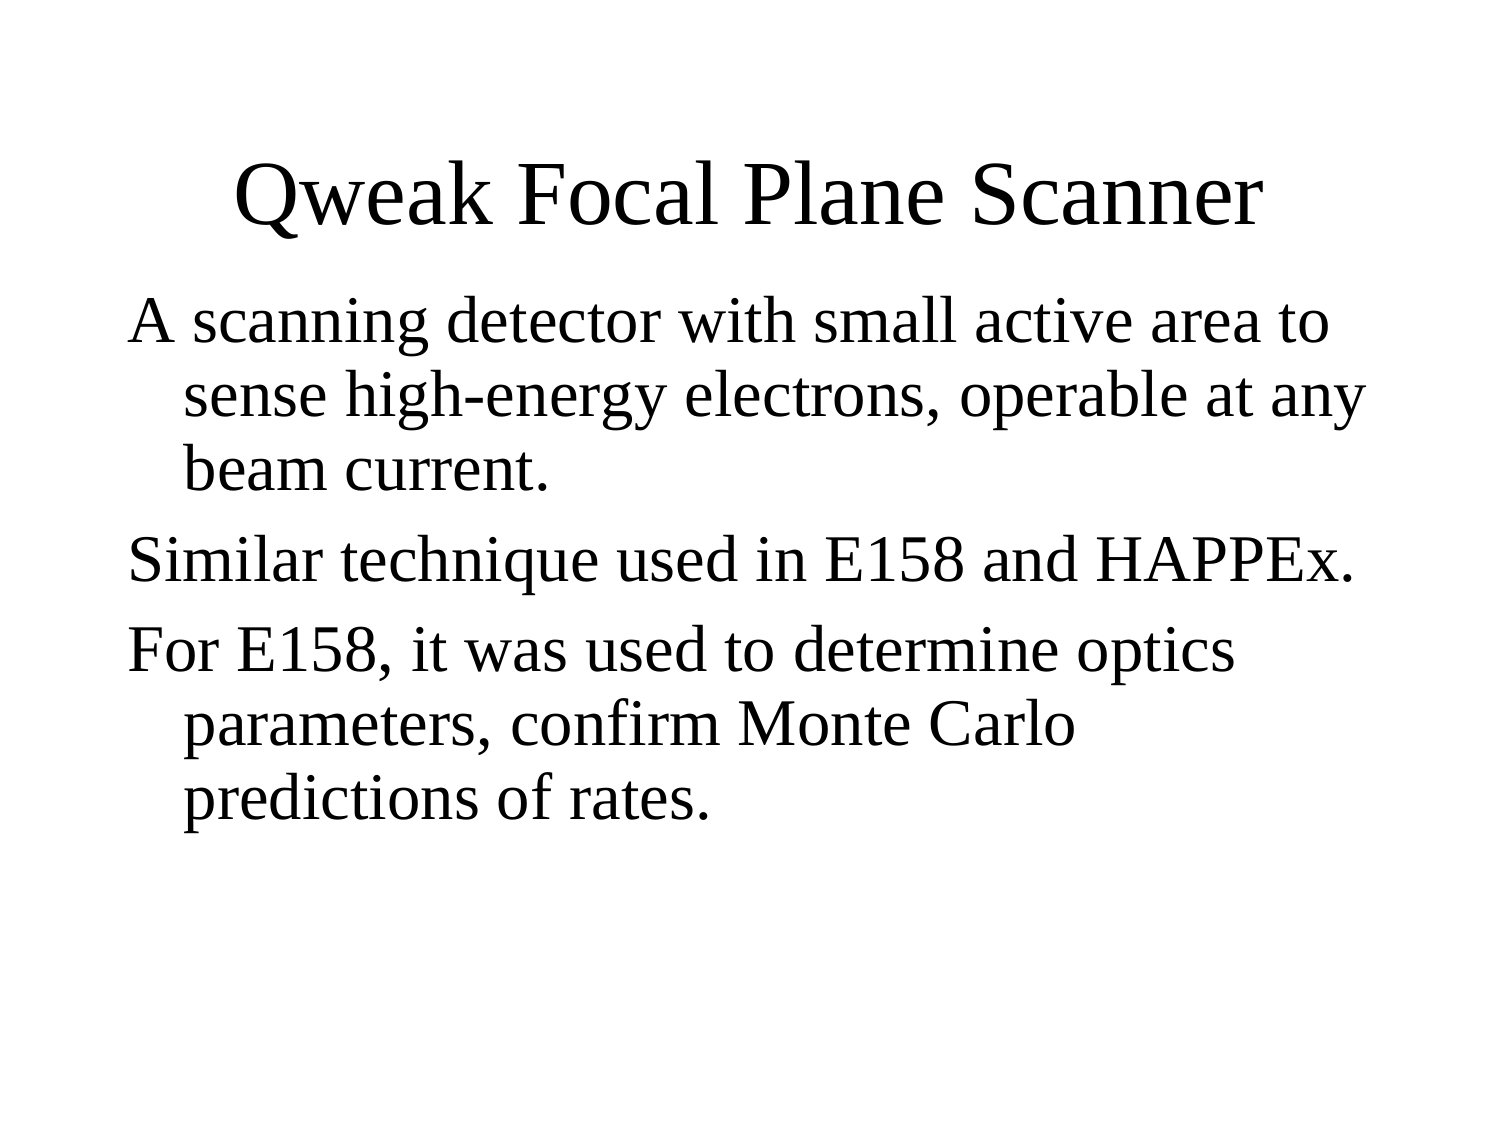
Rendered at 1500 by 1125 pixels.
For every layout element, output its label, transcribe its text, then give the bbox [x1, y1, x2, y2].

list A scanning detector with small active area to sense high-energy electrons, operable at any beam current. Similar technique used in E158 and HAPPEx. For E158, it was used to determine optics parameters, confirm Monte Carlo predictions of rates. [112, 275, 1388, 1088]
title Qweak Focal Plane Scanner [112, 99, 1388, 275]
